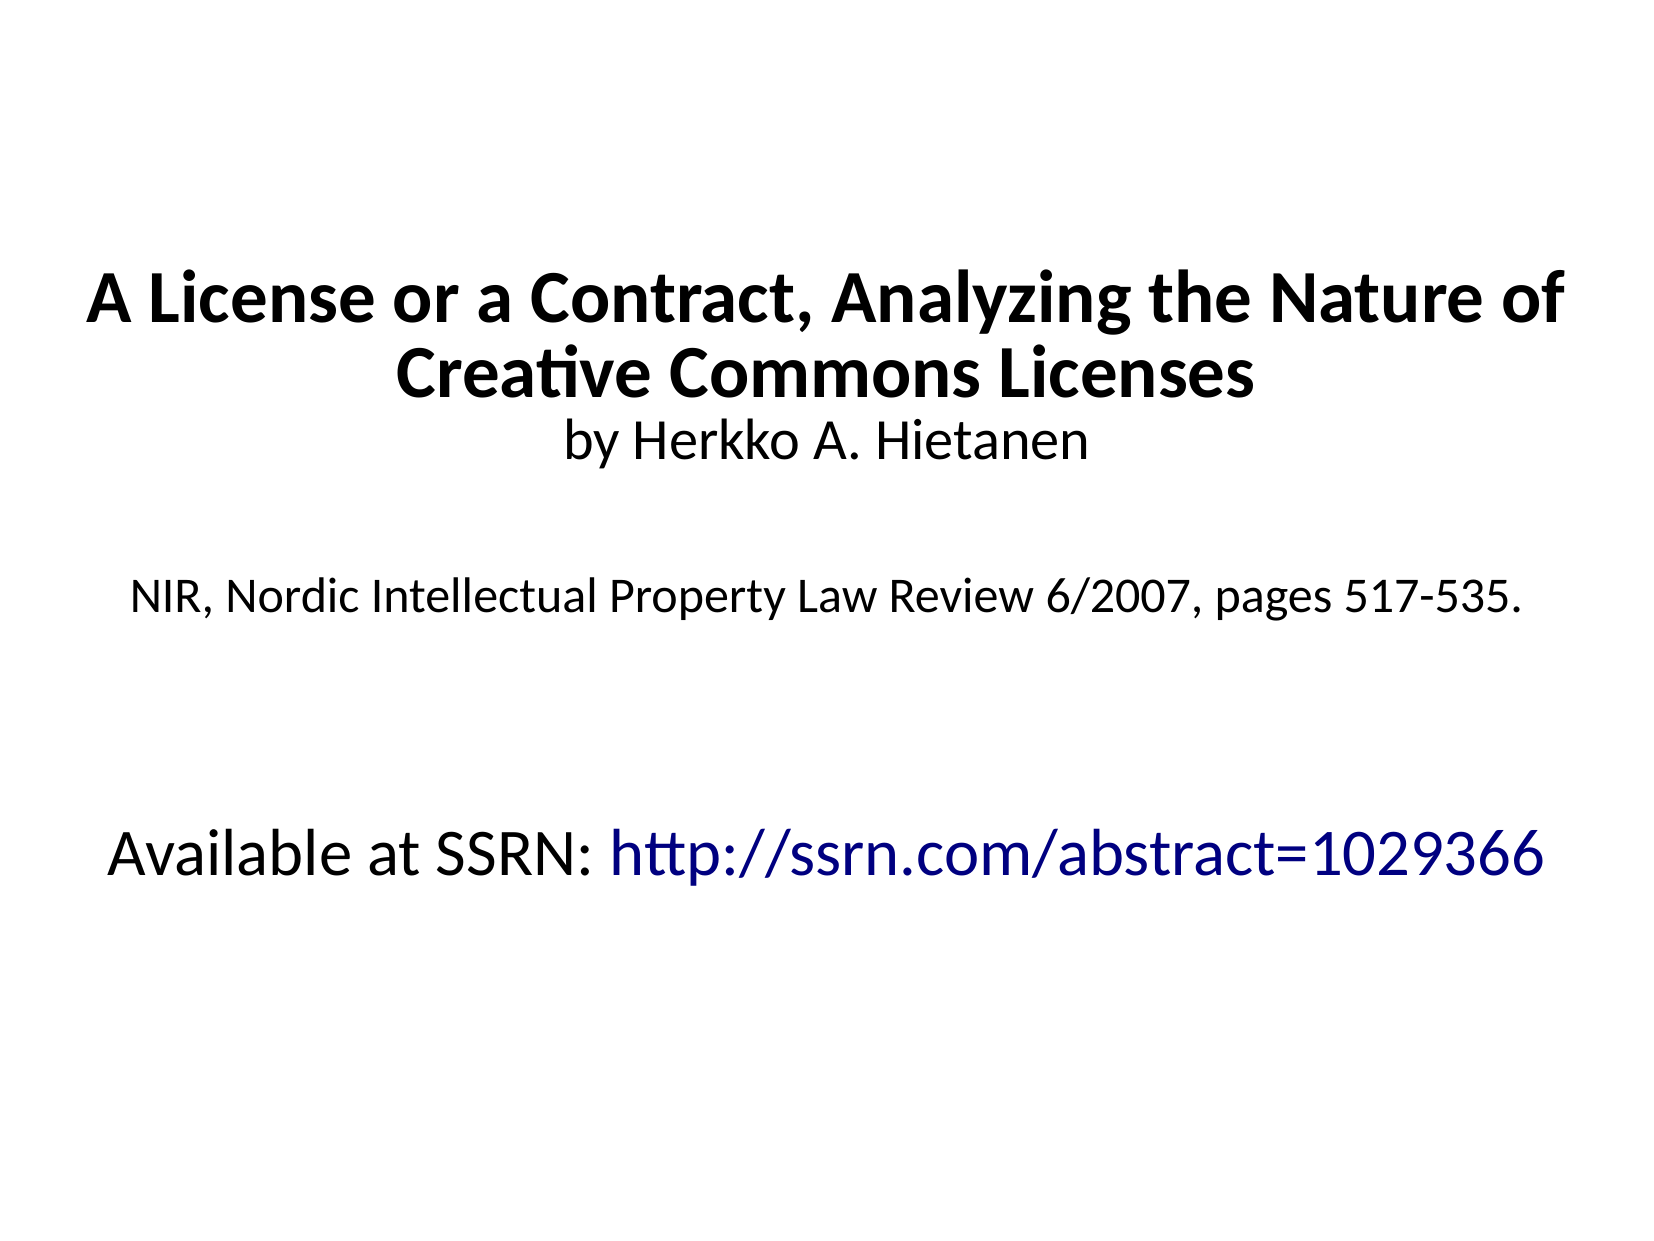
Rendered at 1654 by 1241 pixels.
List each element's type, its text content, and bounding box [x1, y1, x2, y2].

subtitle A License or a Contract, Analyzing the Nature of Creative Commons Licenses by Herkko A. Hietanen NIR, Nordic Intellectual Property Law Review 6/2007, pages 517-535. Available at SSRN: http://ssrn.com/abstract=1029366 [82, 56, 1571, 1102]
